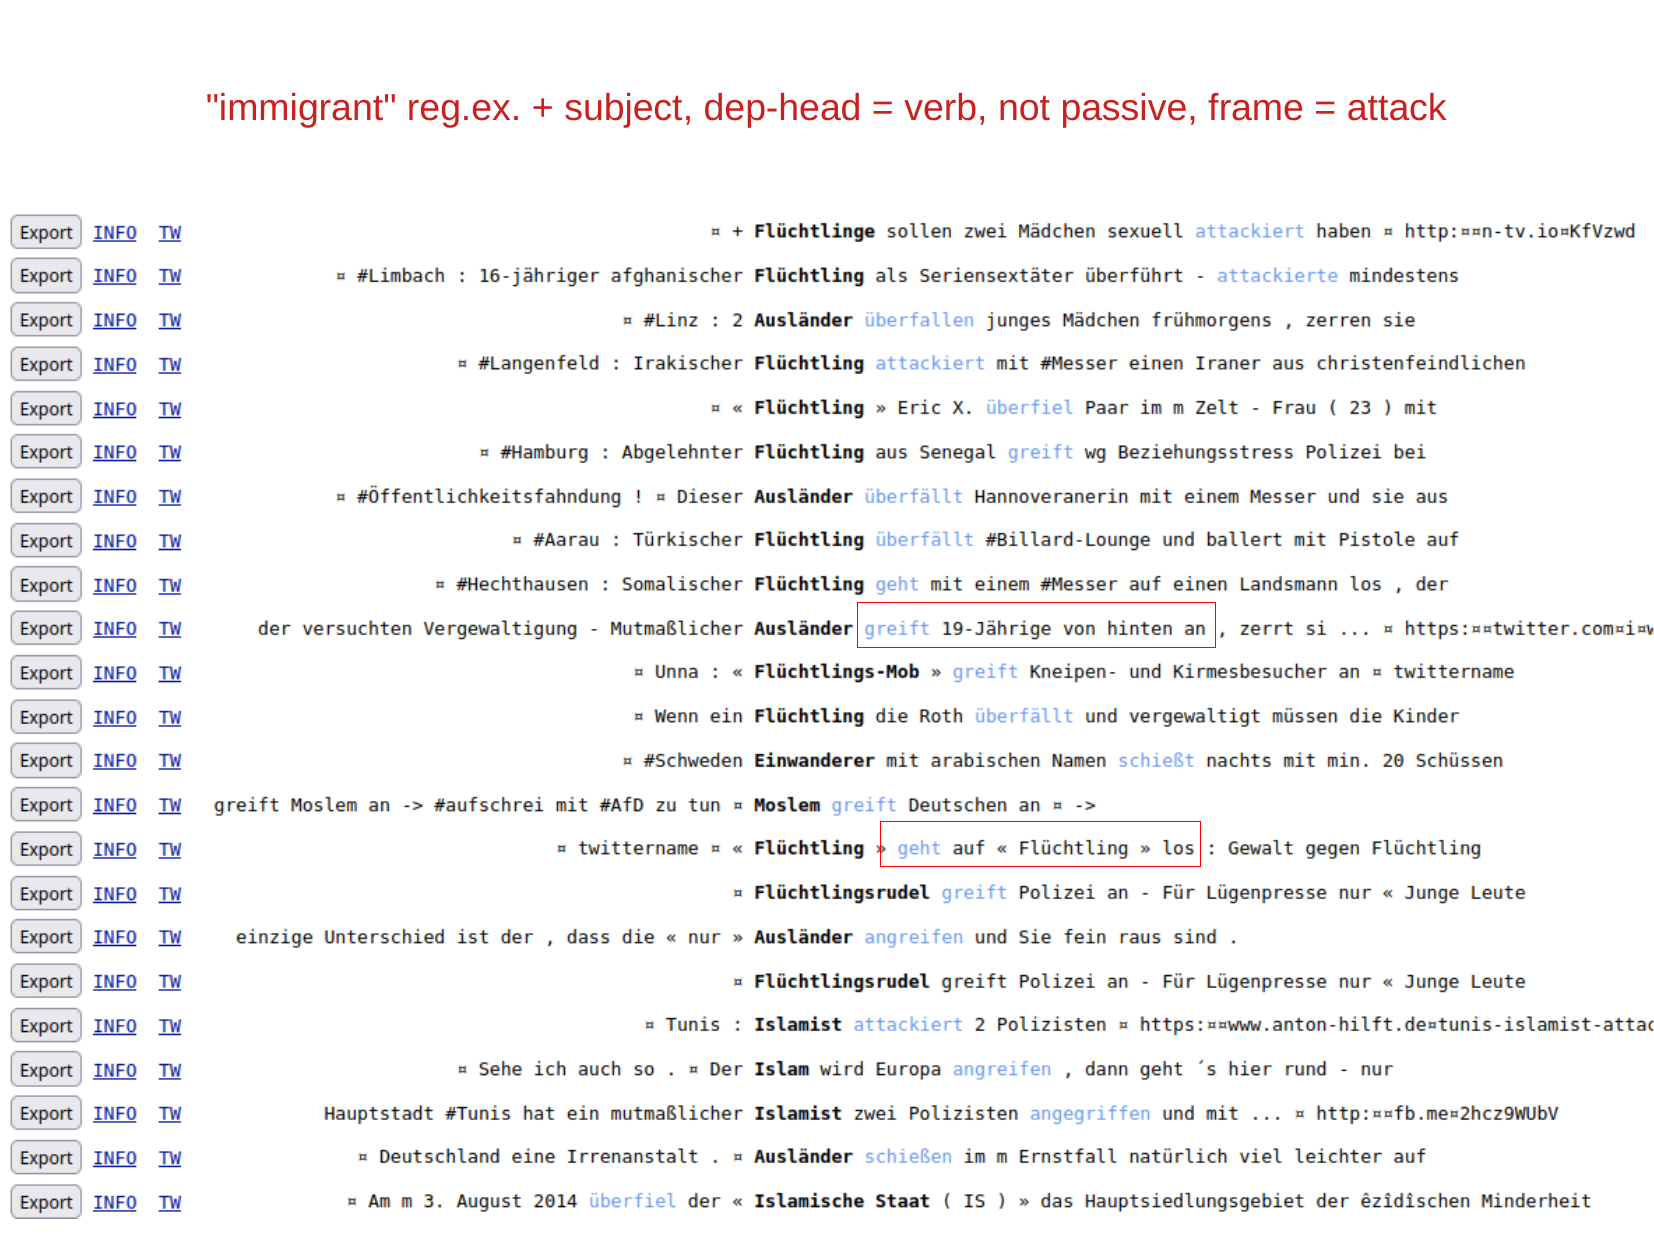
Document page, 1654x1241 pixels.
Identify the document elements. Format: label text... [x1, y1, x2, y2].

title "immigrant" reg.ex. + subject, dep-head = verb, not passive, frame = attack [82, 49, 1571, 166]
picture [1, 209, 1654, 1219]
text_box [880, 821, 1201, 867]
text_box [857, 602, 1216, 648]
